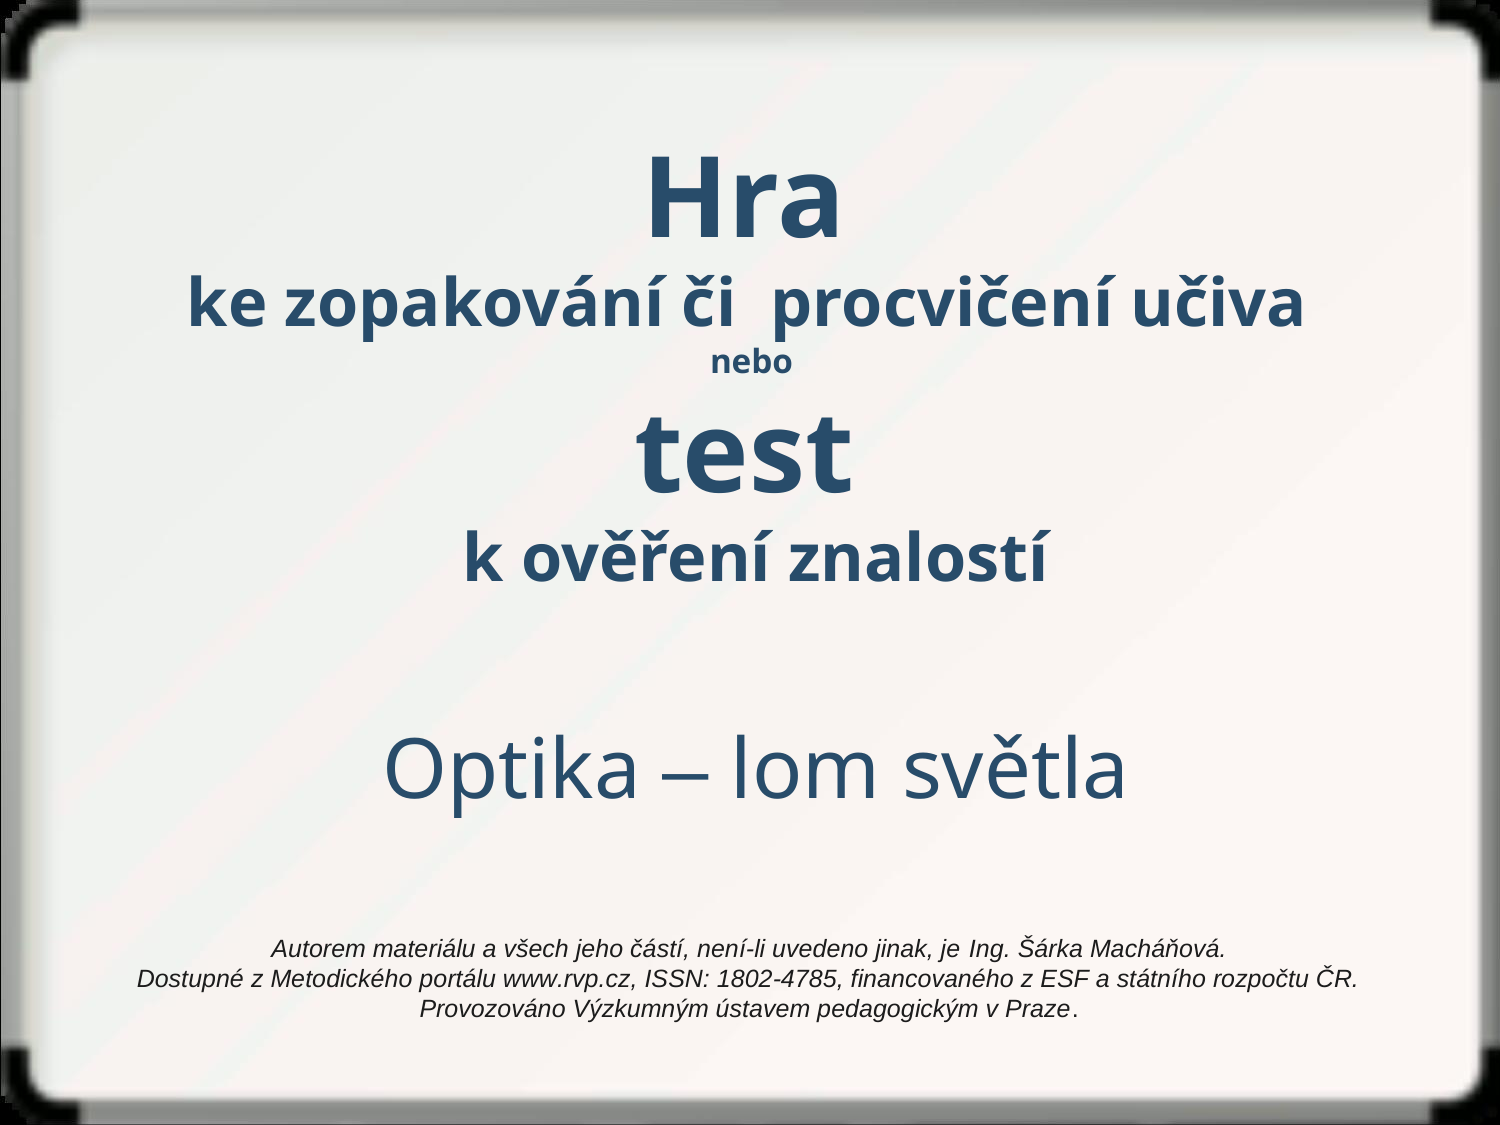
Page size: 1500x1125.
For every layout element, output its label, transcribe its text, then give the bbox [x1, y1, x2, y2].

picture [0, 0, 1500, 1125]
text_box Optika ‒ lom světla [112, 658, 1400, 872]
text_box Autorem materiálu a všech jeho částí, není-li uvedeno jinak, je Ing. Šárka Macháňová. Dostupné z Metodického portálu www.rvp.cz, ISSN: 1802-4785, financovaného z ESF a státního rozpočtu ČR. Provozováno Výzkumným ústavem pedagogickým v Praze. [121, 924, 1377, 1030]
title Hra ke zopakování či procvičení učiva nebo test k ověření znalostí [112, 117, 1400, 603]
